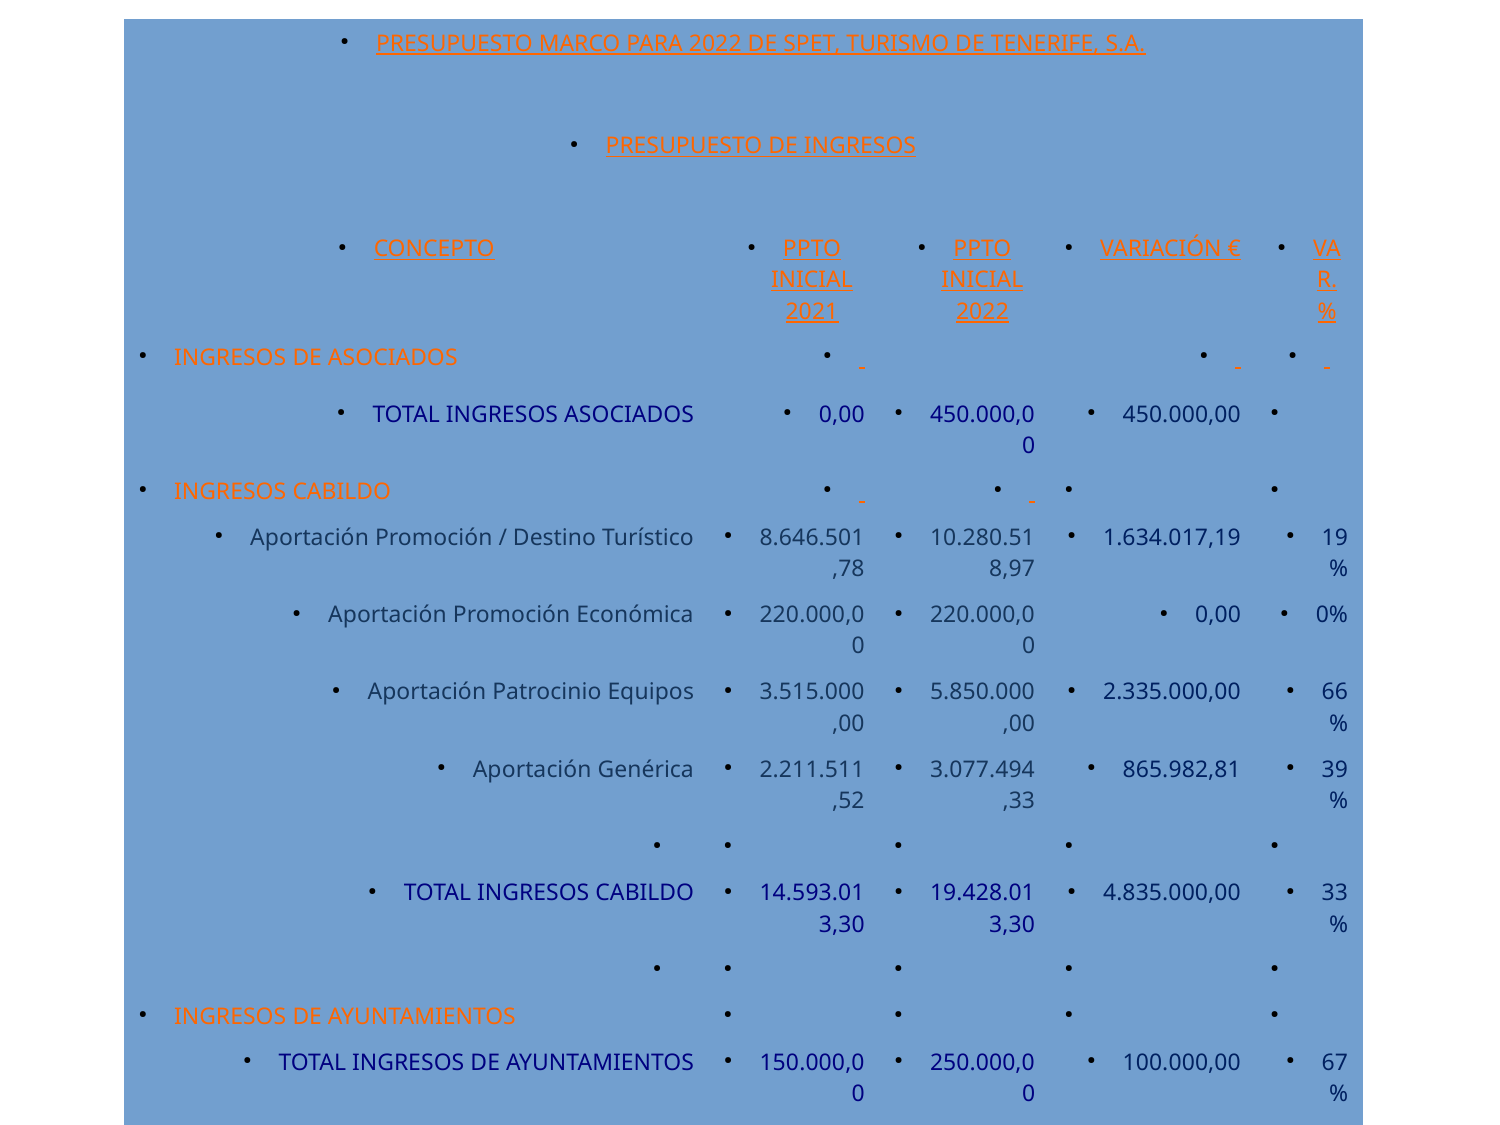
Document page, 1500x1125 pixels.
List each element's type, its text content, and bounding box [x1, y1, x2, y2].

table_cell 150.000,00 [709, 1038, 880, 1116]
table_cell [880, 468, 1050, 514]
table_cell 250.000,00 [880, 1038, 1050, 1116]
table_cell 0,00 [1050, 591, 1256, 668]
table_cell [1256, 168, 1363, 225]
table_cell [709, 65, 880, 122]
table_cell 2.211.511,52 [709, 746, 880, 823]
table_header PRESUPUESTO MARCO PARA 2022 DE SPET, TURISMO DE TENERIFE, S.A. [124, 19, 1363, 65]
table_cell [1256, 390, 1363, 468]
table_cell 39% [1256, 746, 1363, 823]
table_cell [1256, 333, 1363, 390]
table_cell [1050, 468, 1256, 514]
table_cell [1256, 468, 1363, 514]
table_cell [1050, 168, 1256, 225]
table_cell 66% [1256, 668, 1363, 746]
table_cell VAR. % [1256, 225, 1363, 333]
table_cell 865.982,81 [1050, 746, 1256, 823]
table_cell [1050, 65, 1256, 122]
table_cell [1050, 946, 1256, 992]
table_cell Aportación Promoción Económica [124, 591, 709, 668]
table_cell 10.280.518,97 [880, 514, 1050, 591]
table_cell [709, 946, 880, 992]
table_cell PPTO INICIAL 2021 [709, 225, 880, 333]
table_cell INGRESOS DE AYUNTAMIENTOS [124, 992, 709, 1038]
table_cell [709, 333, 880, 390]
table_cell [709, 992, 880, 1038]
table_cell [880, 333, 1050, 390]
table_cell 4.835.000,00 [1050, 869, 1256, 946]
table_cell 3.515.000,00 [709, 668, 880, 746]
table_cell [1256, 992, 1363, 1038]
table_cell [1256, 946, 1363, 992]
table_cell PRESUPUESTO DE INGRESOS [124, 122, 1363, 168]
table_cell INGRESOS DE ASOCIADOS [124, 333, 709, 390]
table_cell Aportación Promoción / Destino Turístico [124, 514, 709, 591]
table_cell 450.000,00 [880, 390, 1050, 468]
table_cell [709, 1116, 880, 1125]
table_cell 67% [1256, 1038, 1363, 1116]
table_cell 100.000,00 [1050, 1038, 1256, 1116]
table_cell [1050, 823, 1256, 869]
table_cell [124, 946, 709, 992]
table_cell [124, 823, 709, 869]
table_cell [880, 946, 1050, 992]
table_cell [1050, 992, 1256, 1038]
table_cell [1256, 65, 1363, 122]
table_cell [1256, 823, 1363, 869]
table_cell Aportación Patrocinio Equipos [124, 668, 709, 746]
table_cell [1256, 1116, 1363, 1125]
table_cell TOTAL INGRESOS DE AYUNTAMIENTOS [124, 1038, 709, 1116]
table_cell INGRESOS CABILDO [124, 468, 709, 514]
table_cell 1.634.017,19 [1050, 514, 1256, 591]
table_cell [880, 1116, 1050, 1125]
table_cell [709, 823, 880, 869]
table_cell 220.000,00 [880, 591, 1050, 668]
table_cell [124, 65, 709, 122]
table_cell [709, 468, 880, 514]
table_cell VARIACIÓN € [1050, 225, 1256, 333]
table_cell 220.000,00 [709, 591, 880, 668]
table_cell [1050, 333, 1256, 390]
table_cell Aportación Genérica [124, 746, 709, 823]
table_cell 2.335.000,00 [1050, 668, 1256, 746]
table_cell [124, 1116, 709, 1125]
table_cell 0,00 [709, 390, 880, 468]
table_cell TOTAL INGRESOS CABILDO [124, 869, 709, 946]
table_cell [1050, 1116, 1256, 1125]
table_cell 450.000,00 [1050, 390, 1256, 468]
table_cell CONCEPTO [124, 225, 709, 333]
table_cell [880, 168, 1050, 225]
table_cell [880, 992, 1050, 1038]
table_cell 33% [1256, 869, 1363, 946]
table_cell [124, 168, 709, 225]
table_cell [880, 65, 1050, 122]
table_cell [880, 823, 1050, 869]
table_cell 19.428.013,30 [880, 869, 1050, 946]
table_cell 0% [1256, 591, 1363, 668]
table_cell 19% [1256, 514, 1363, 591]
table_cell 3.077.494,33 [880, 746, 1050, 823]
table_cell 14.593.013,30 [709, 869, 880, 946]
table_cell TOTAL INGRESOS ASOCIADOS [124, 390, 709, 468]
table_cell PPTO INICIAL 2022 [880, 225, 1050, 333]
table_cell 5.850.000,00 [880, 668, 1050, 746]
table_cell 8.646.501,78 [709, 514, 880, 591]
table_cell [709, 168, 880, 225]
